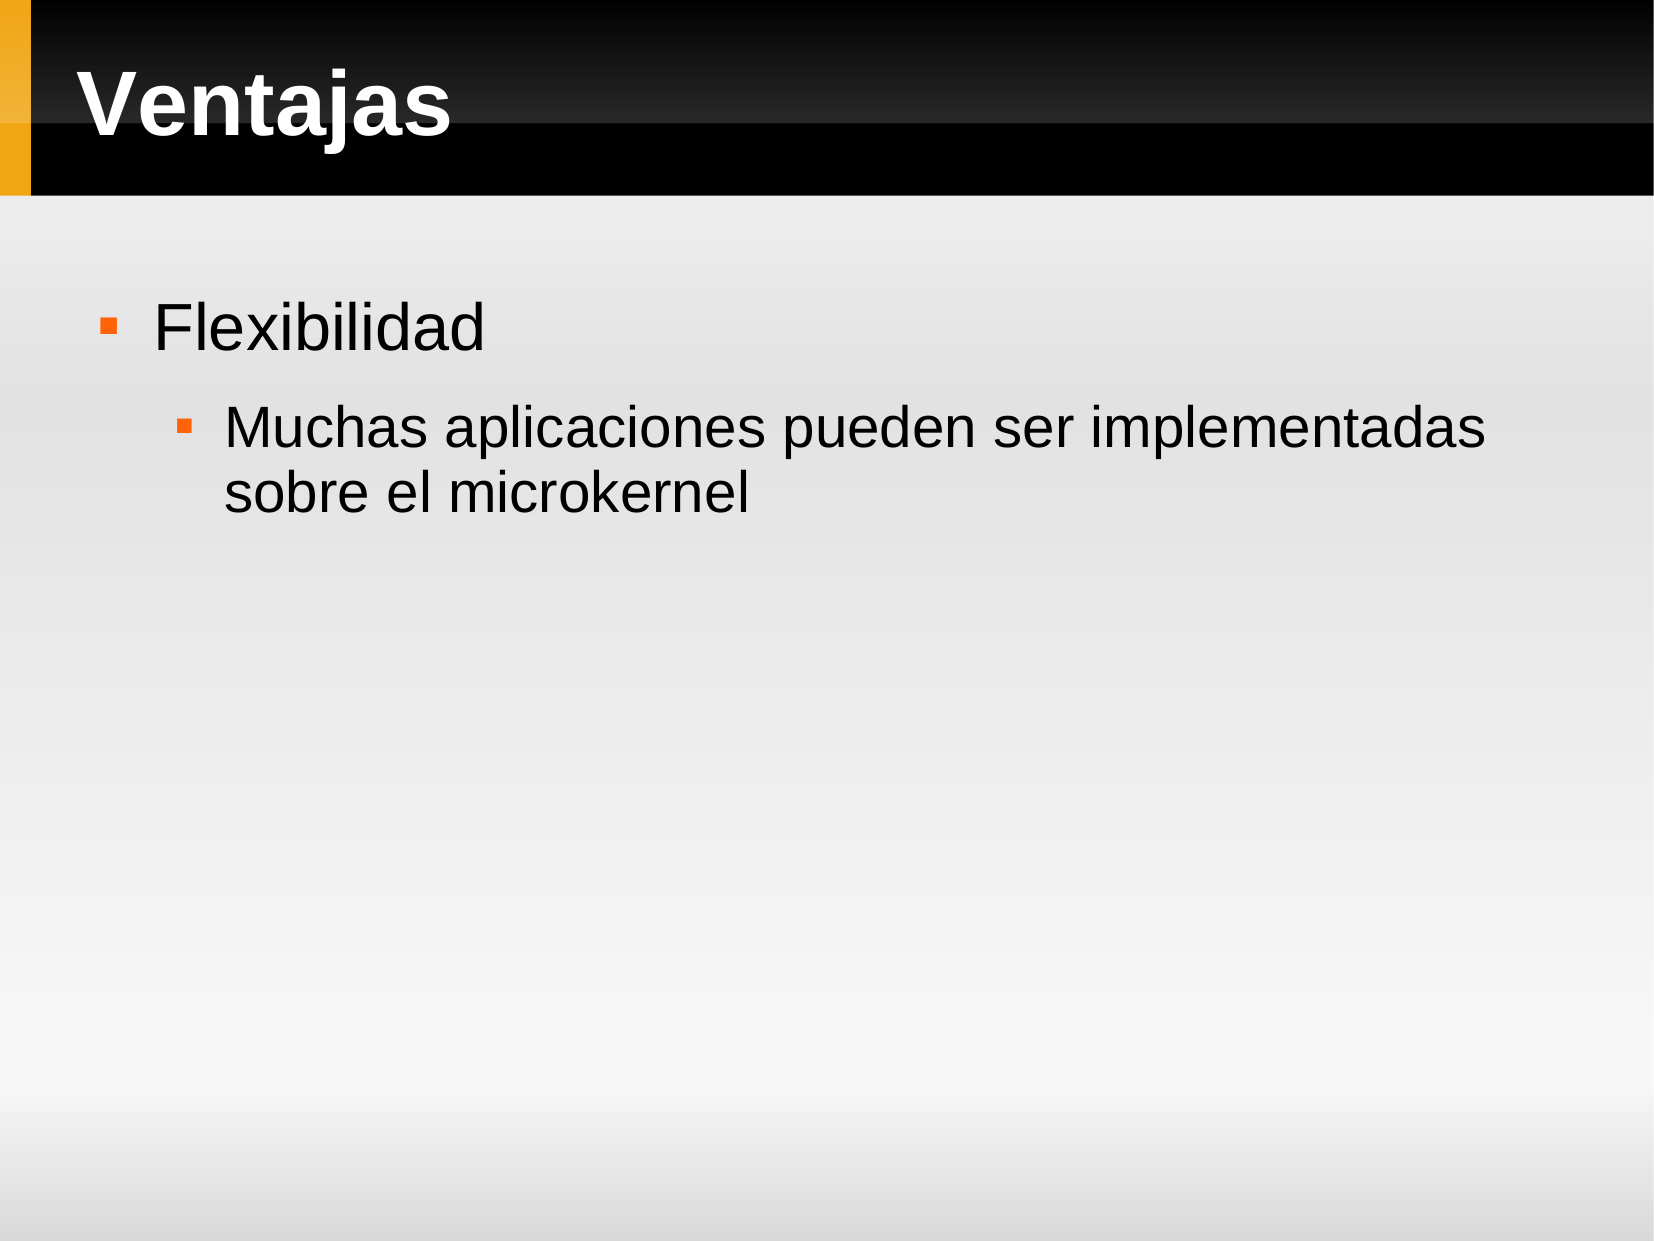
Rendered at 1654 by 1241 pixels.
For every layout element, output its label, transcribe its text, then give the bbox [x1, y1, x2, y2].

title Ventajas [76, 7, 1565, 200]
list Flexibilidad Muchas aplicaciones pueden ser implementadas sobre el microkernel [82, 290, 1571, 1094]
picture [0, 0, 1654, 1241]
